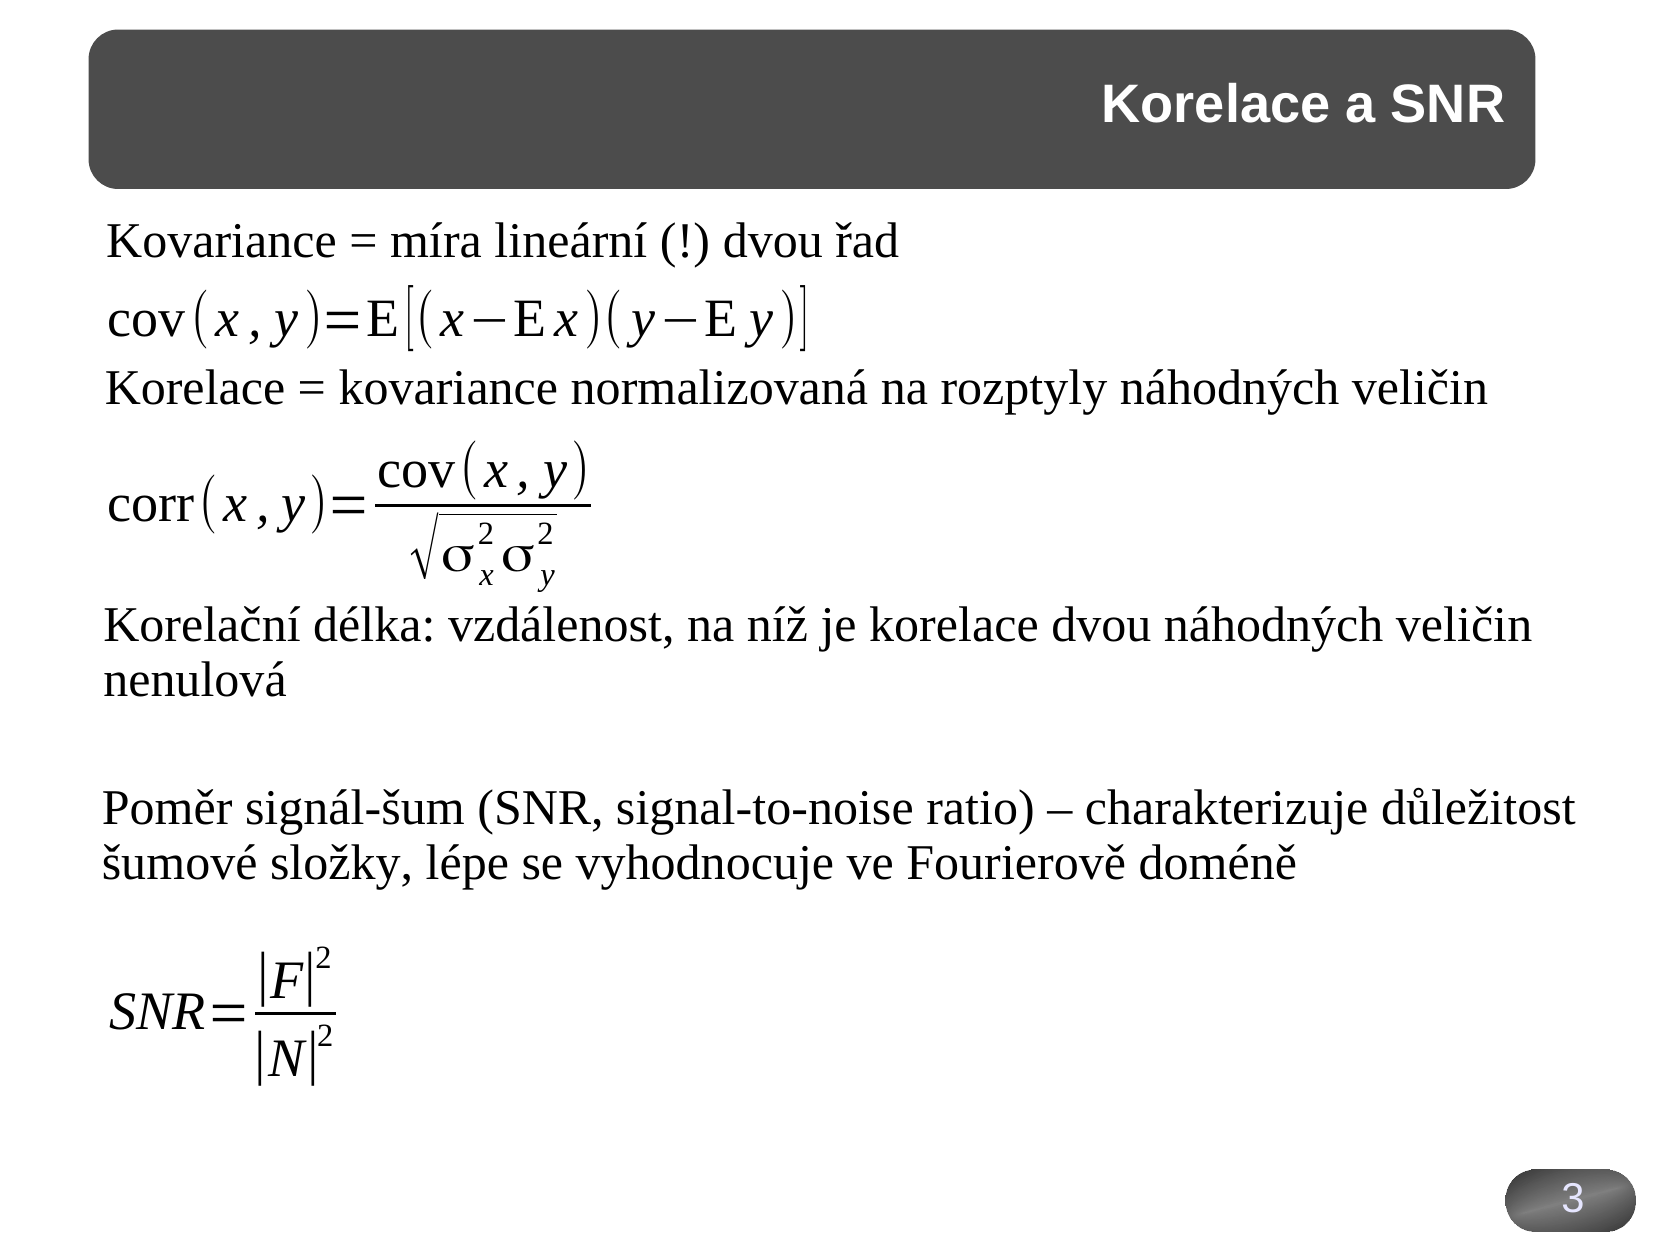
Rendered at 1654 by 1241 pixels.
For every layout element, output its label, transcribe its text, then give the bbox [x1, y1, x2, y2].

chart [101, 283, 815, 355]
picture [0, 0, 1654, 1241]
title Korelace a SNR [118, 59, 1506, 148]
text_box Kovariance = míra lineární (!) dvou řad [106, 212, 899, 268]
chart [101, 938, 345, 1090]
chart [101, 437, 600, 592]
text_box Korelace = kovariance normalizovaná na rozptyly náhodných veličin [104, 360, 1488, 416]
text_box Korelační délka: vzdálenost, na níž je korelace dvou náhodných veličin nenulová [103, 596, 1532, 708]
text_box Poměr signál-šum (SNR, signal-to-noise ratio) – charakterizuje důležitost šumové složky, lépe se vyhodnocuje ve Fourierově doméně [101, 779, 1575, 891]
